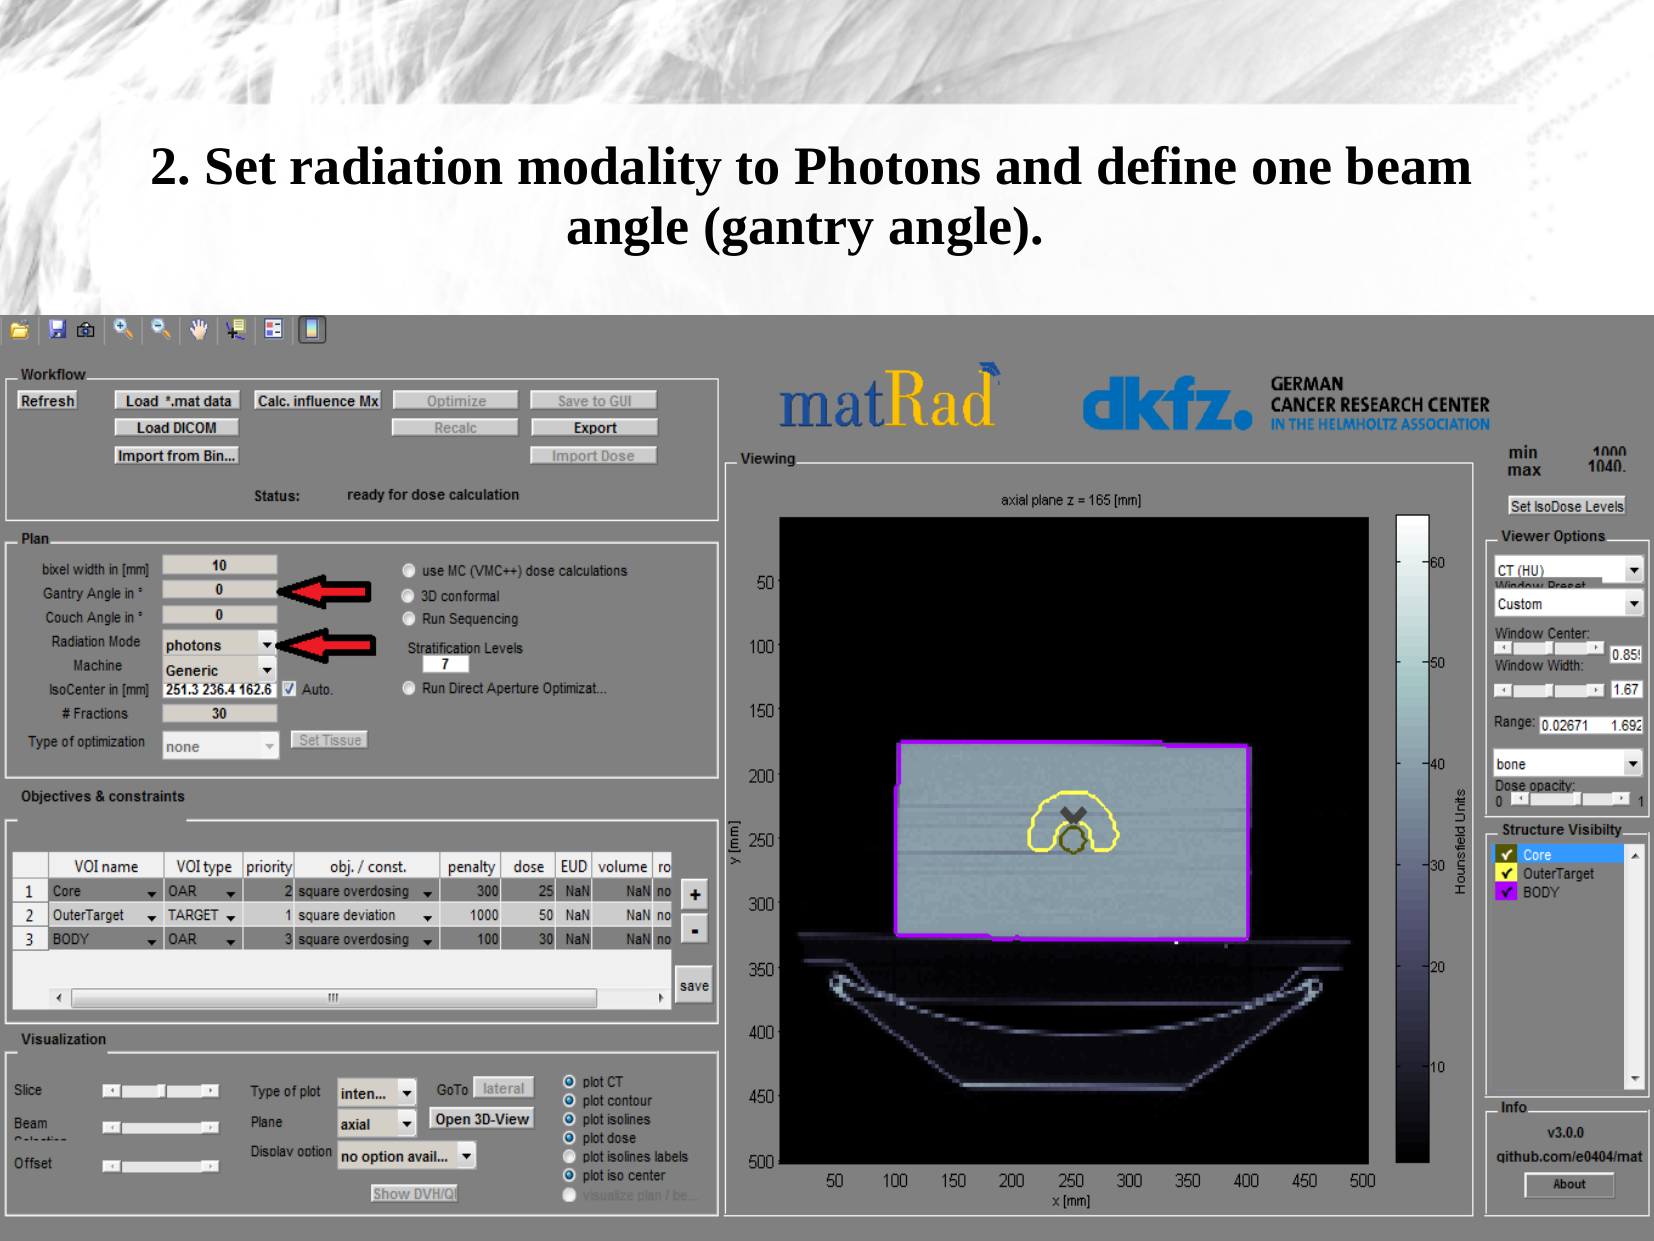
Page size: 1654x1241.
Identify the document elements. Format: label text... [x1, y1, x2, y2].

title 2. Set radiation modality to Photons and define one beam angle (gantry angle). [118, 112, 1506, 281]
picture [0, 0, 1654, 1241]
